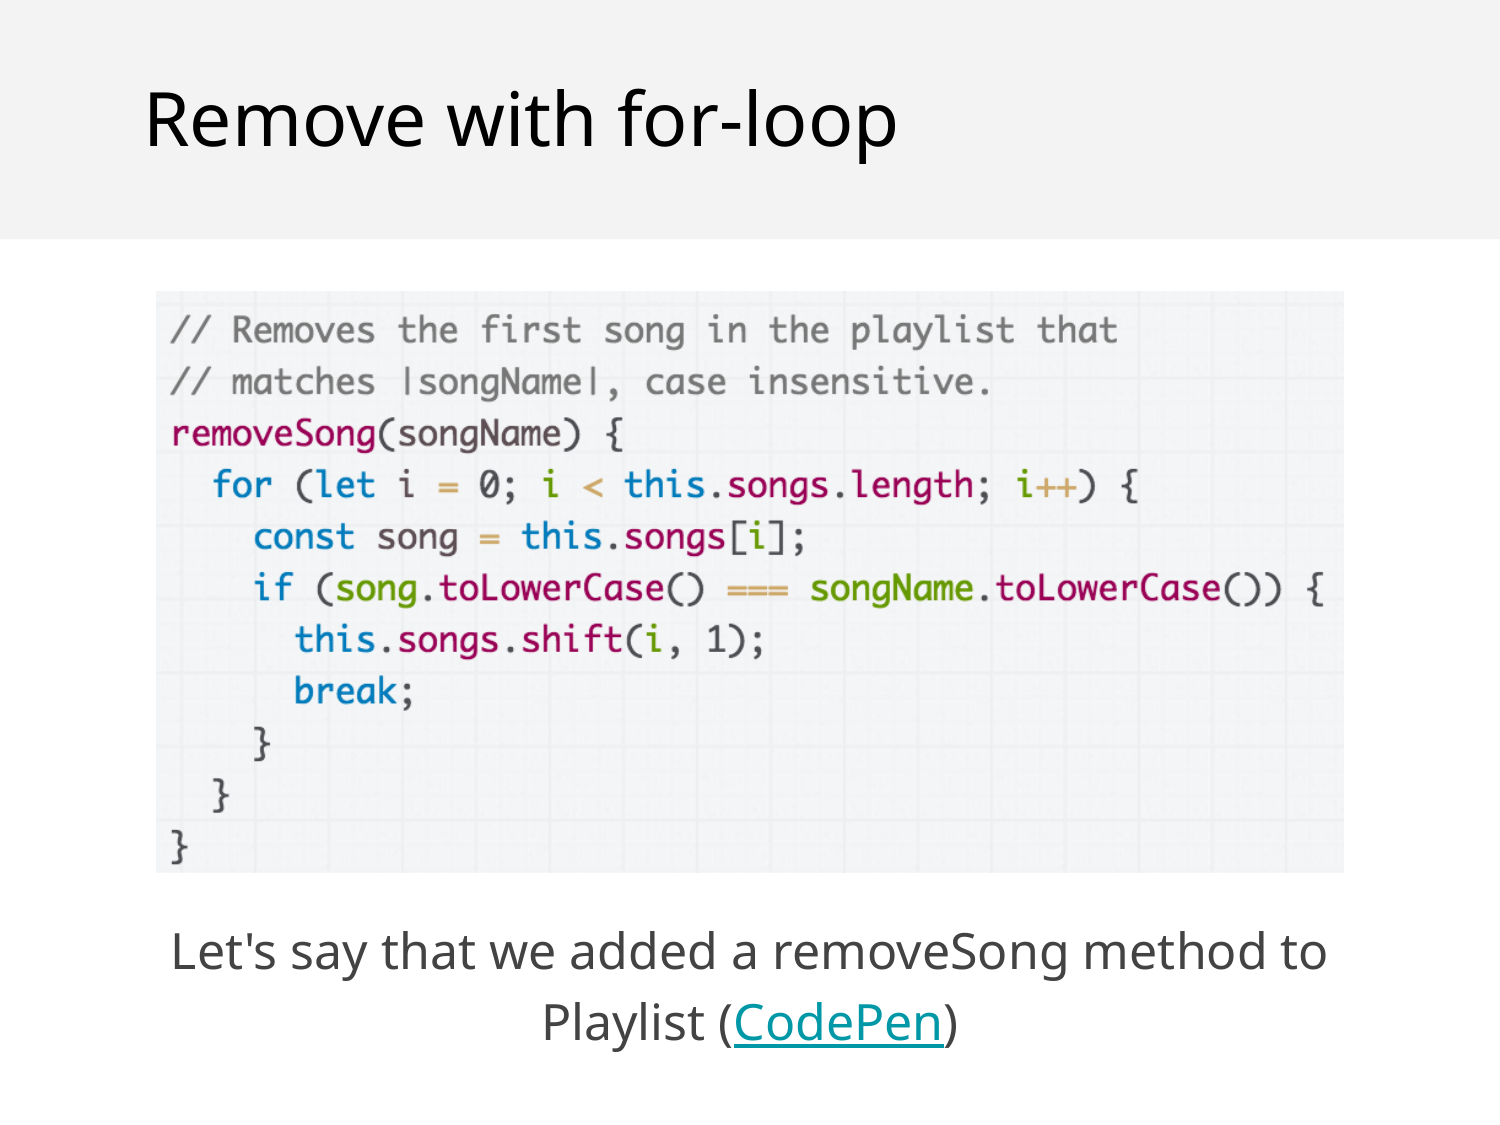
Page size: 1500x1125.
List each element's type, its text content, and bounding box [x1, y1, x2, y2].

title Remove with for-loop [128, 56, 1372, 183]
picture [156, 291, 1344, 873]
list Let's say that we added a removeSong method to Playlist (CodePen) [122, 895, 1378, 1089]
